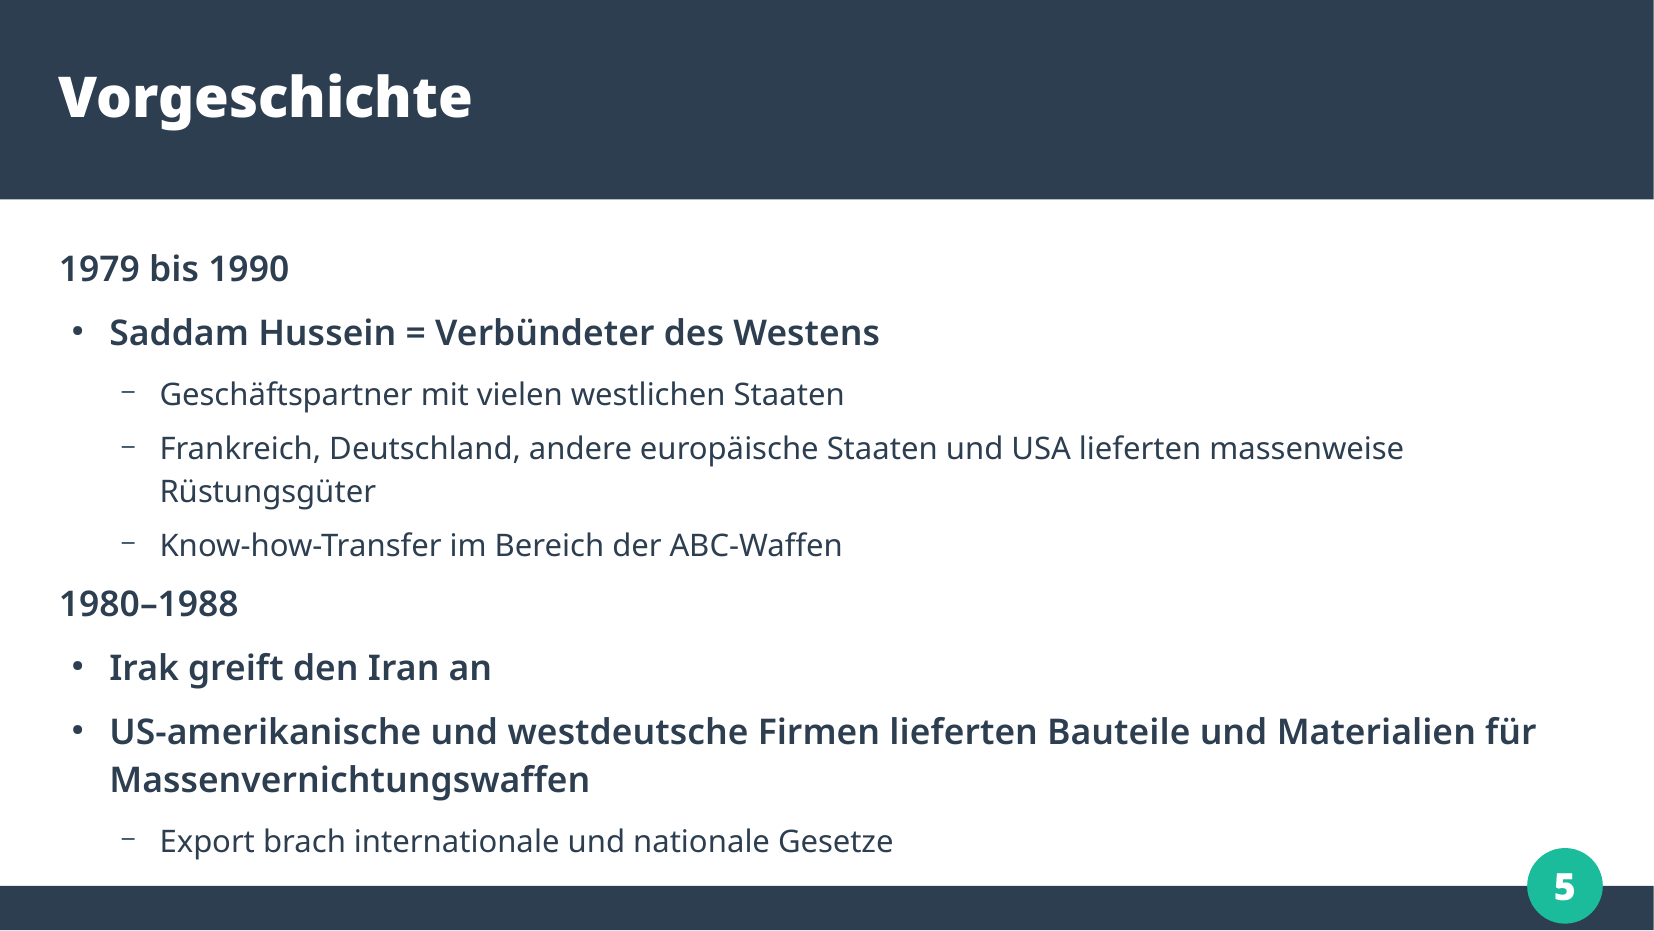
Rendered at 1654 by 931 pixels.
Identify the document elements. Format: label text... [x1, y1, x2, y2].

title Vorgeschichte [59, 37, 1595, 155]
list 1979 bis 1990 Saddam Hussein = Verbündeter des Westens Geschäftspartner mit vielen westlichen Staaten Frankreich, Deutschland, andere europäische Staaten und USA lieferten massenweise Rüstungsgüter Know-how-Transfer im Bereich der ABC-Waffen 1980–1988 Irak greift den Iran an US-amerikanische und westdeutsche Firmen lieferten Bauteile und Materialien für Massenvernichtungswaffen Export brach internationale und nationale Gesetze [59, 243, 1595, 864]
